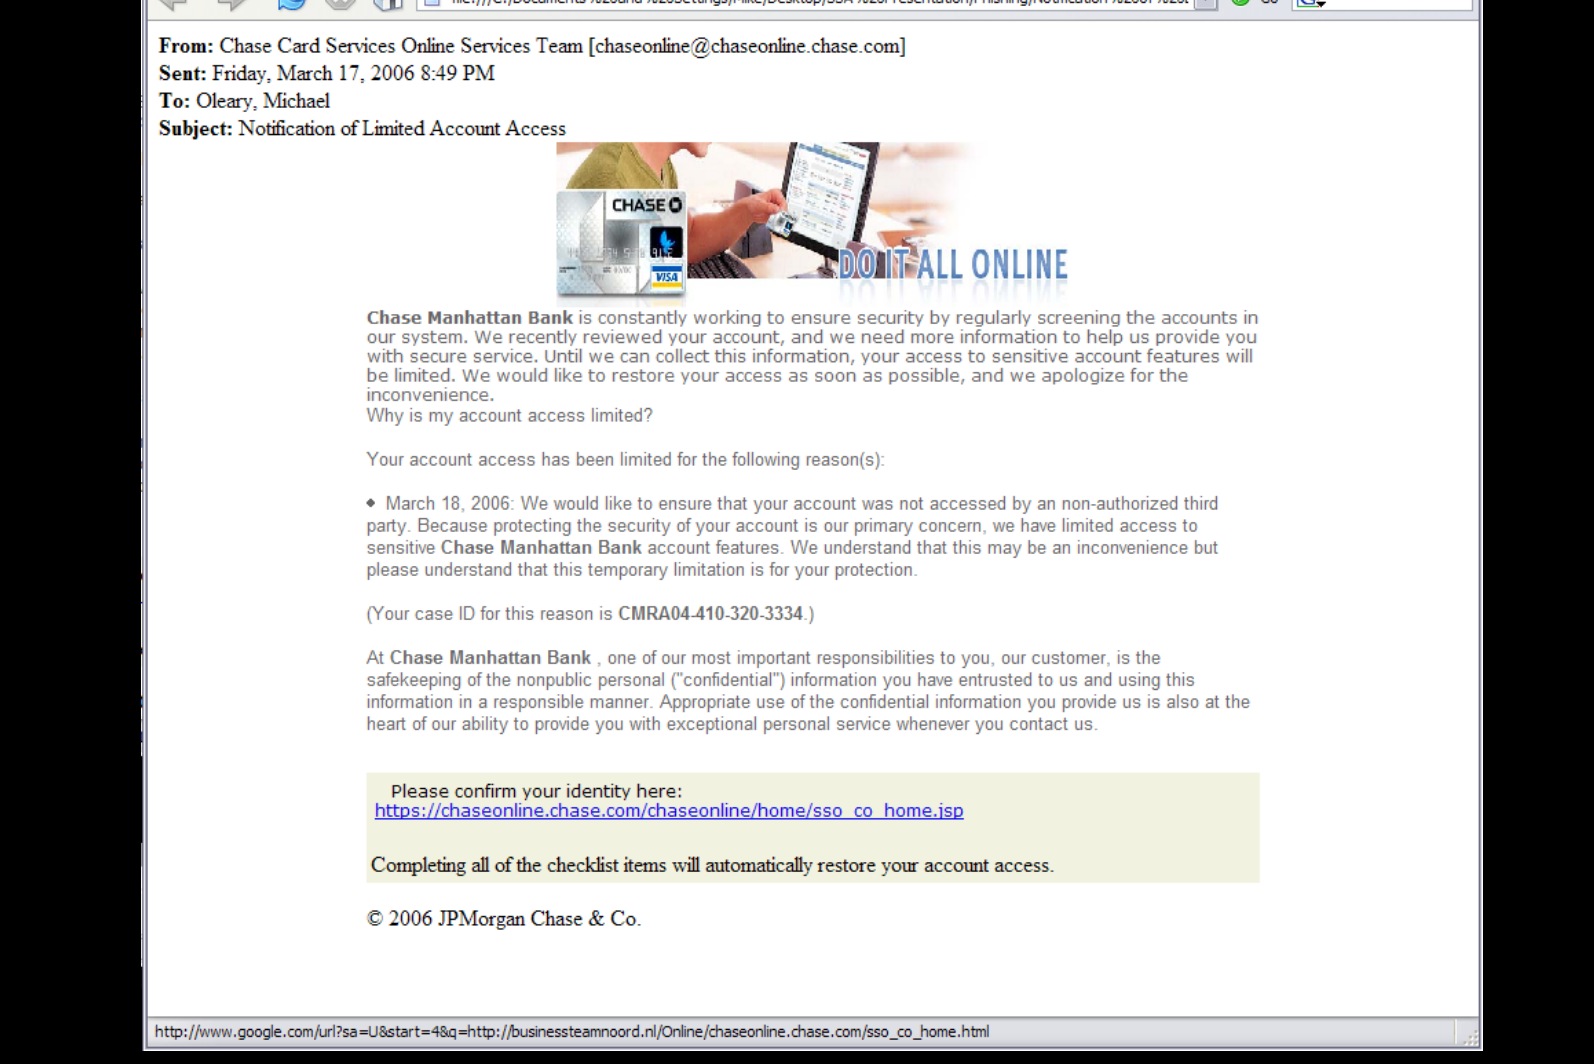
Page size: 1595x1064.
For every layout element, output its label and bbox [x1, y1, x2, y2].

picture [141, 0, 1483, 1052]
